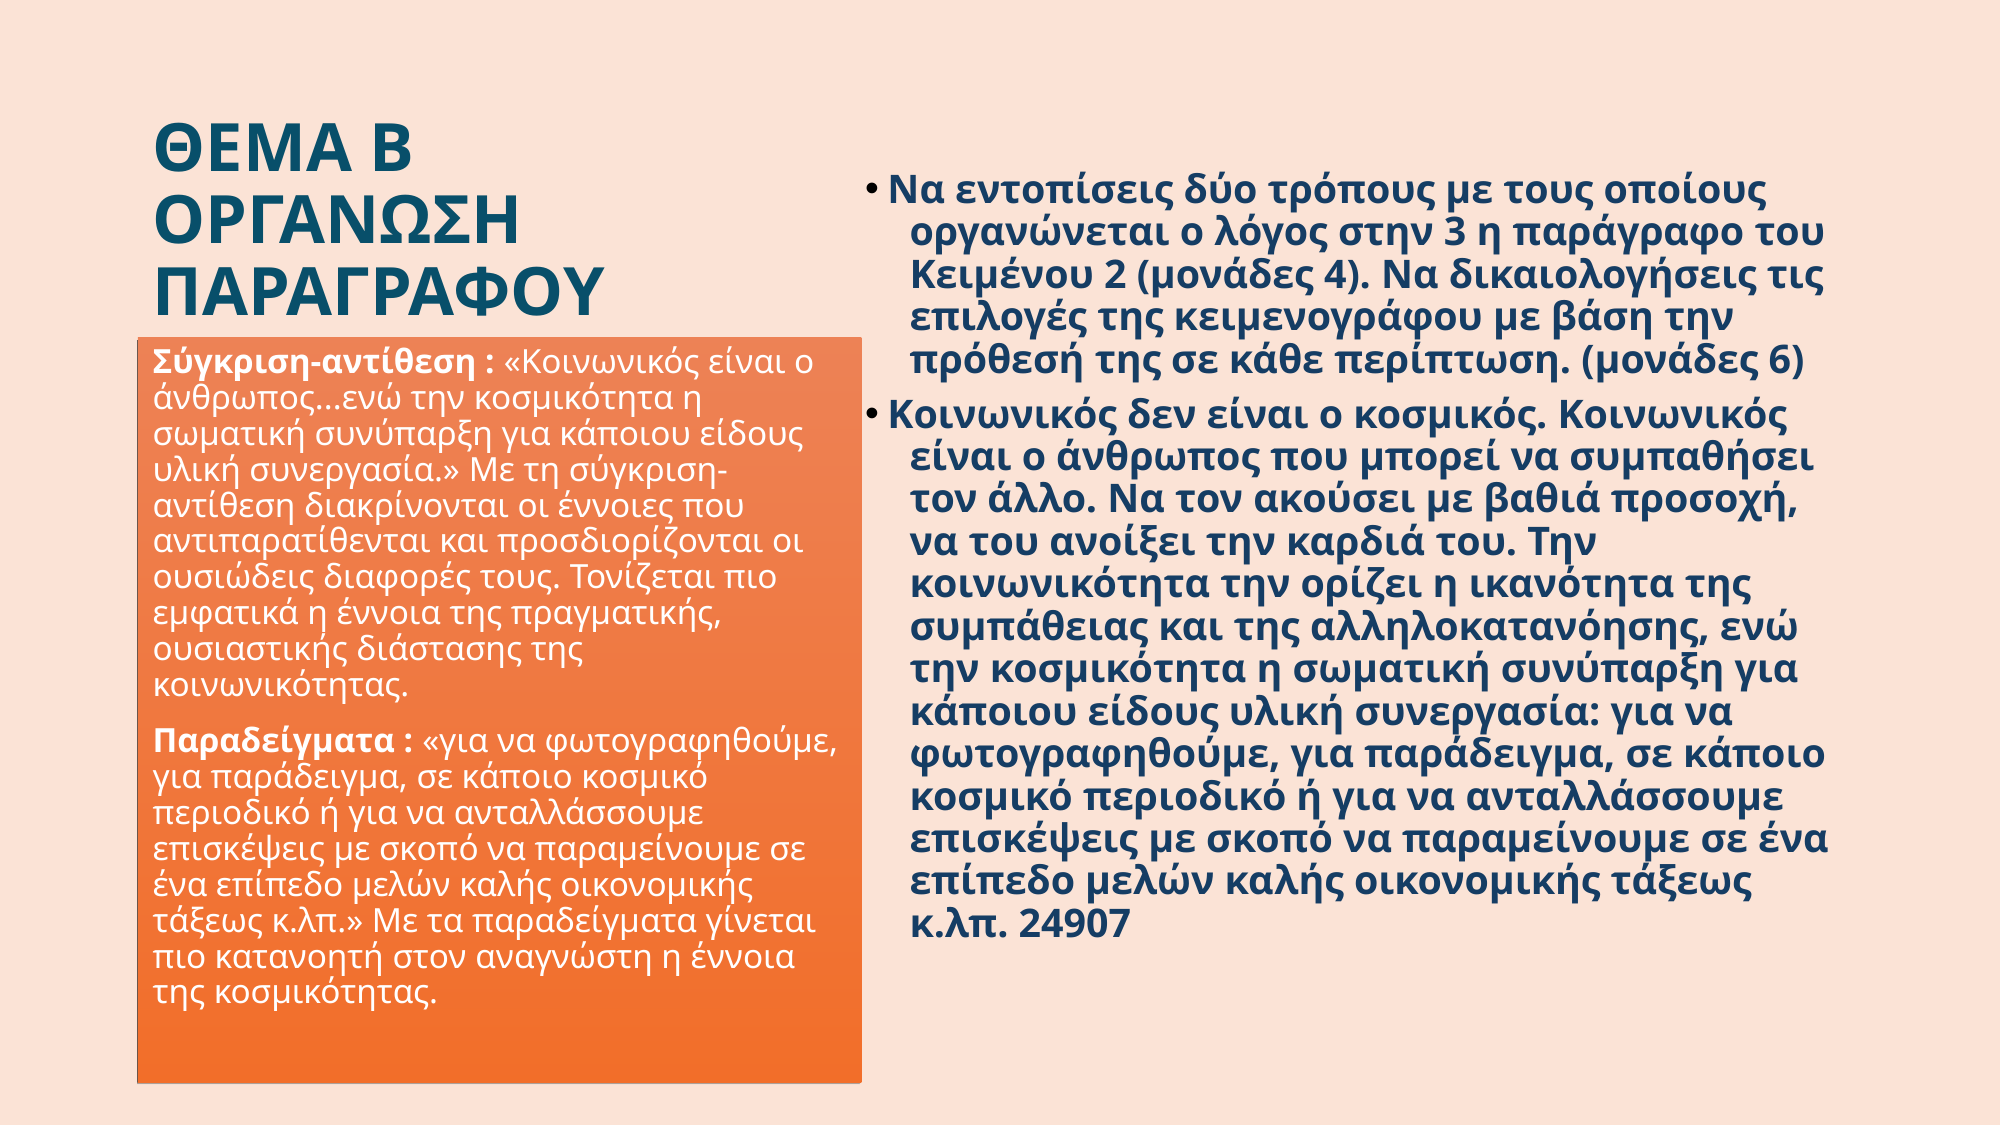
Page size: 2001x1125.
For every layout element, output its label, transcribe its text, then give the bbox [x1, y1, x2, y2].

list Να εντοπίσεις δύο τρόπους με τους οποίους οργανώνεται ο λόγος στην 3 η παράγραφο του Κειμένου 2 (μονάδες 4). Να δικαιολογήσεις τις επιλογές της κειμενογράφου με βάση την πρόθεσή της σε κάθε περίπτωση. (μονάδες 6) Κοινωνικός δεν είναι ο κοσμικός. Κοινωνικός είναι ο άνθρωπος που μπορεί να συμπαθήσει τον άλλο. Να τον ακούσει με βαθιά προσοχή, να του ανοίξει την καρδιά του. Την κοινωνικότητα την ορίζει η ικανότητα της συμπάθειας και της αλληλοκατανόησης, ενώ την κοσμικότητα η σωματική συνύπαρξη για κάποιου είδους υλική συνεργασία: για να φωτογραφηθούμε, για παράδειγμα, σε κάποιο κοσμικό περιοδικό ή για να ανταλλάσσουμε επισκέψεις με σκοπό να παραμείνουμε σε ένα επίπεδο μελών καλής οικονομικής τάξεως κ.λπ. 24907 [850, 161, 1863, 962]
list Σύγκριση-αντίθεση : «Κοινωνικός είναι ο άνθρωπος...ενώ την κοσμικότητα η σωματική συνύπαρξη για κάποιου είδους υλική συνεργασία.» Με τη σύγκριση-αντίθεση διακρίνονται οι έννοιες που αντιπαρατίθενται και προσδιορίζονται οι ουσιώδεις διαφορές τους. Τονίζεται πιο εμφατικά η έννοια της πραγματικής, ουσιαστικής διάστασης της κοινωνικότητας. Παραδείγματα : «για να φωτογραφηθούμε, για παράδειγμα, σε κάποιο κοσμικό περιοδικό ή για να ανταλλάσσουμε επισκέψεις με σκοπό να παραμείνουμε σε ένα επίπεδο μελών καλής οικονομικής τάξεως κ.λπ.» Με τα παραδείγματα γίνεται πιο κατανοητή στον αναγνώστη η έννοια της κοσμικότητας. [137, 337, 862, 1083]
title ΘΕΜΑ Β​​​ ΟΡΓΑΝΩΣΗ ΠΑΡΑΓΡΑΦΟΥ​​​ [137, 75, 783, 337]
